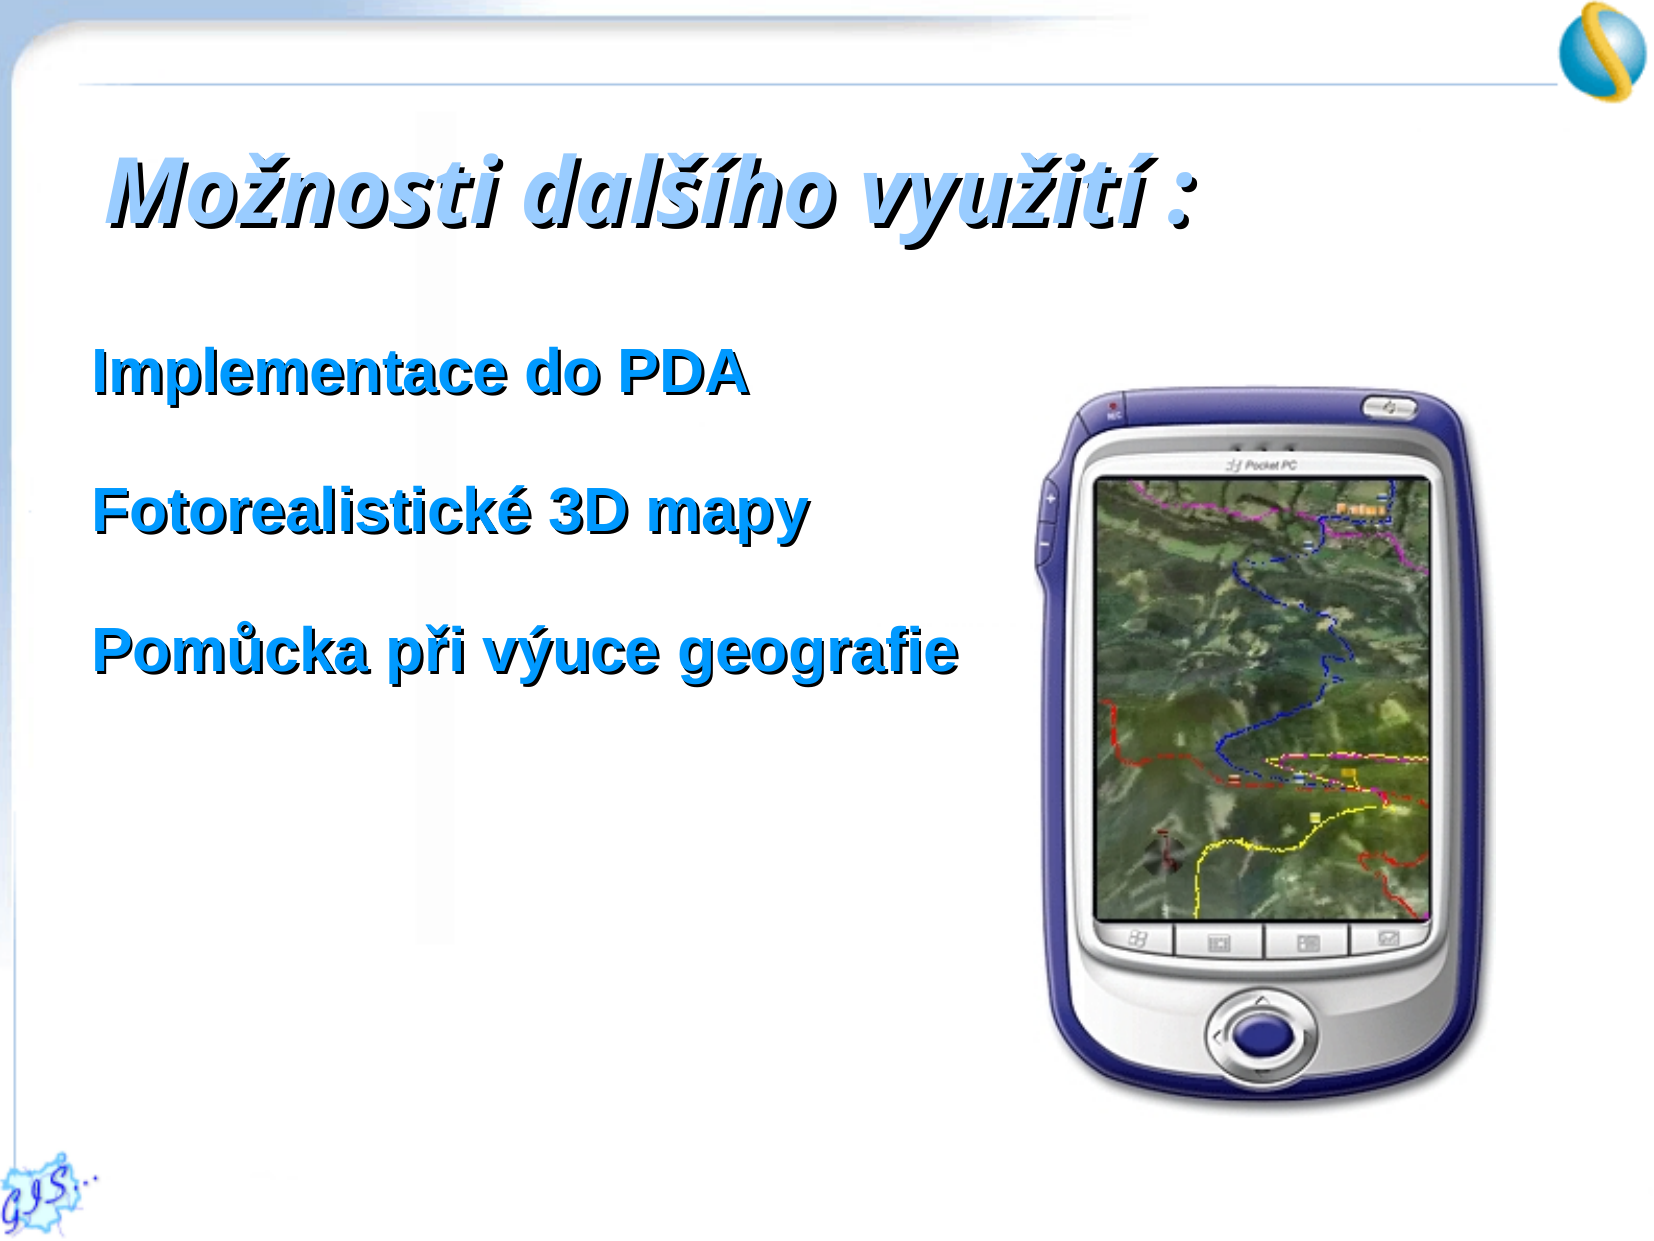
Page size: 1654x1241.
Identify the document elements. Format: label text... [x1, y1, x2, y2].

text_box Implementace do PDA Fotorealistické 3D mapy Pomůcka při výuce geografie [59, 328, 1001, 773]
picture [0, 0, 1654, 1241]
text_box Možnosti dalšího využití : [88, 118, 1565, 245]
